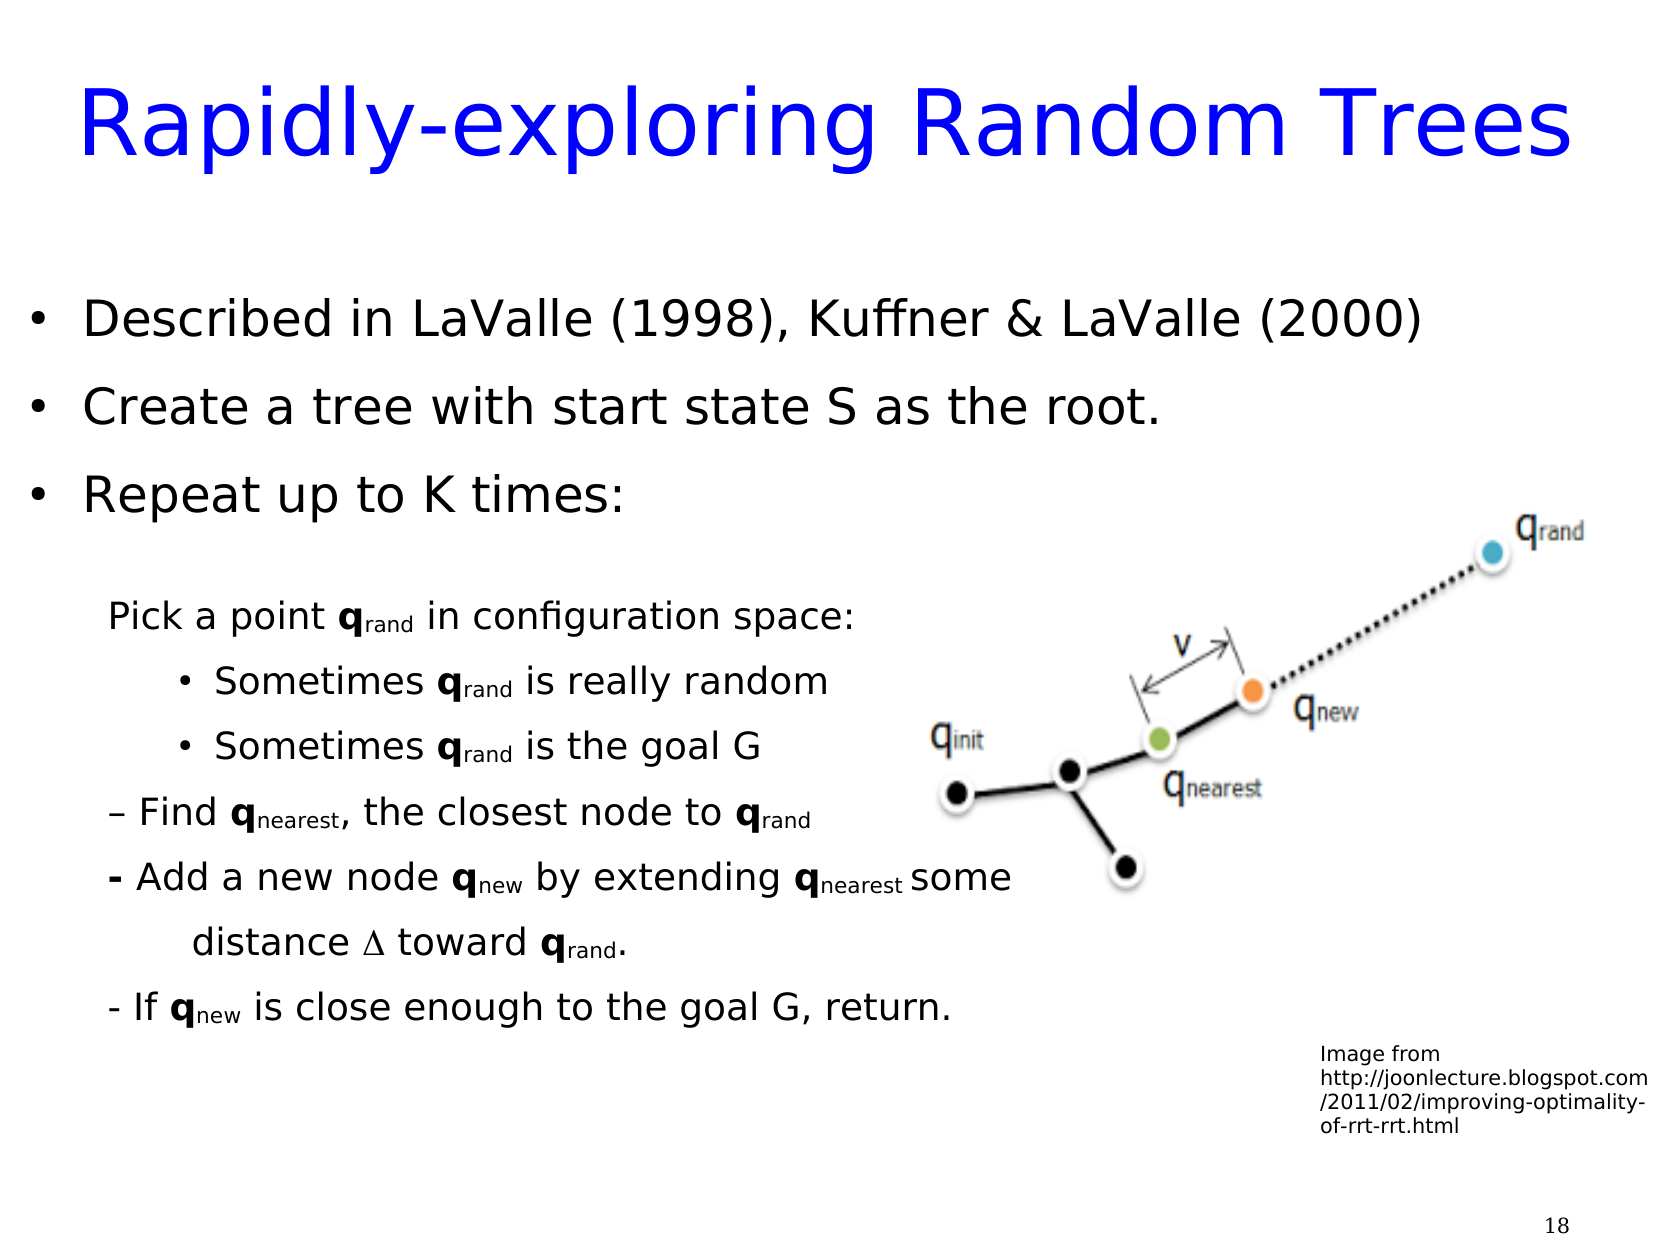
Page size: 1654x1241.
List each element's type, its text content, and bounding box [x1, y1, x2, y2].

picture [1500, 477, 1620, 902]
text_box Image from http://joonlecture.blogspot.com/2011/02/improving-optimality-of-rrt-rrt.html [1305, 1034, 1653, 1148]
list Described in LaValle (1998), Kuffner & LaValle (2000) Create a tree with start state S as the root. Repeat up to K times: [11, 290, 1500, 1095]
text_box Pick a point qrand in configuration space: Sometimes qrand is really random Sometimes qrand is the goal G – Find qnearest, the closest node to qrand - Add a new node qnew by extending qnearest some distance D toward qrand. - If qnew is close enough to the goal G, return. [93, 565, 1124, 1163]
title Rapidly-exploring Random Trees [0, 27, 1653, 220]
